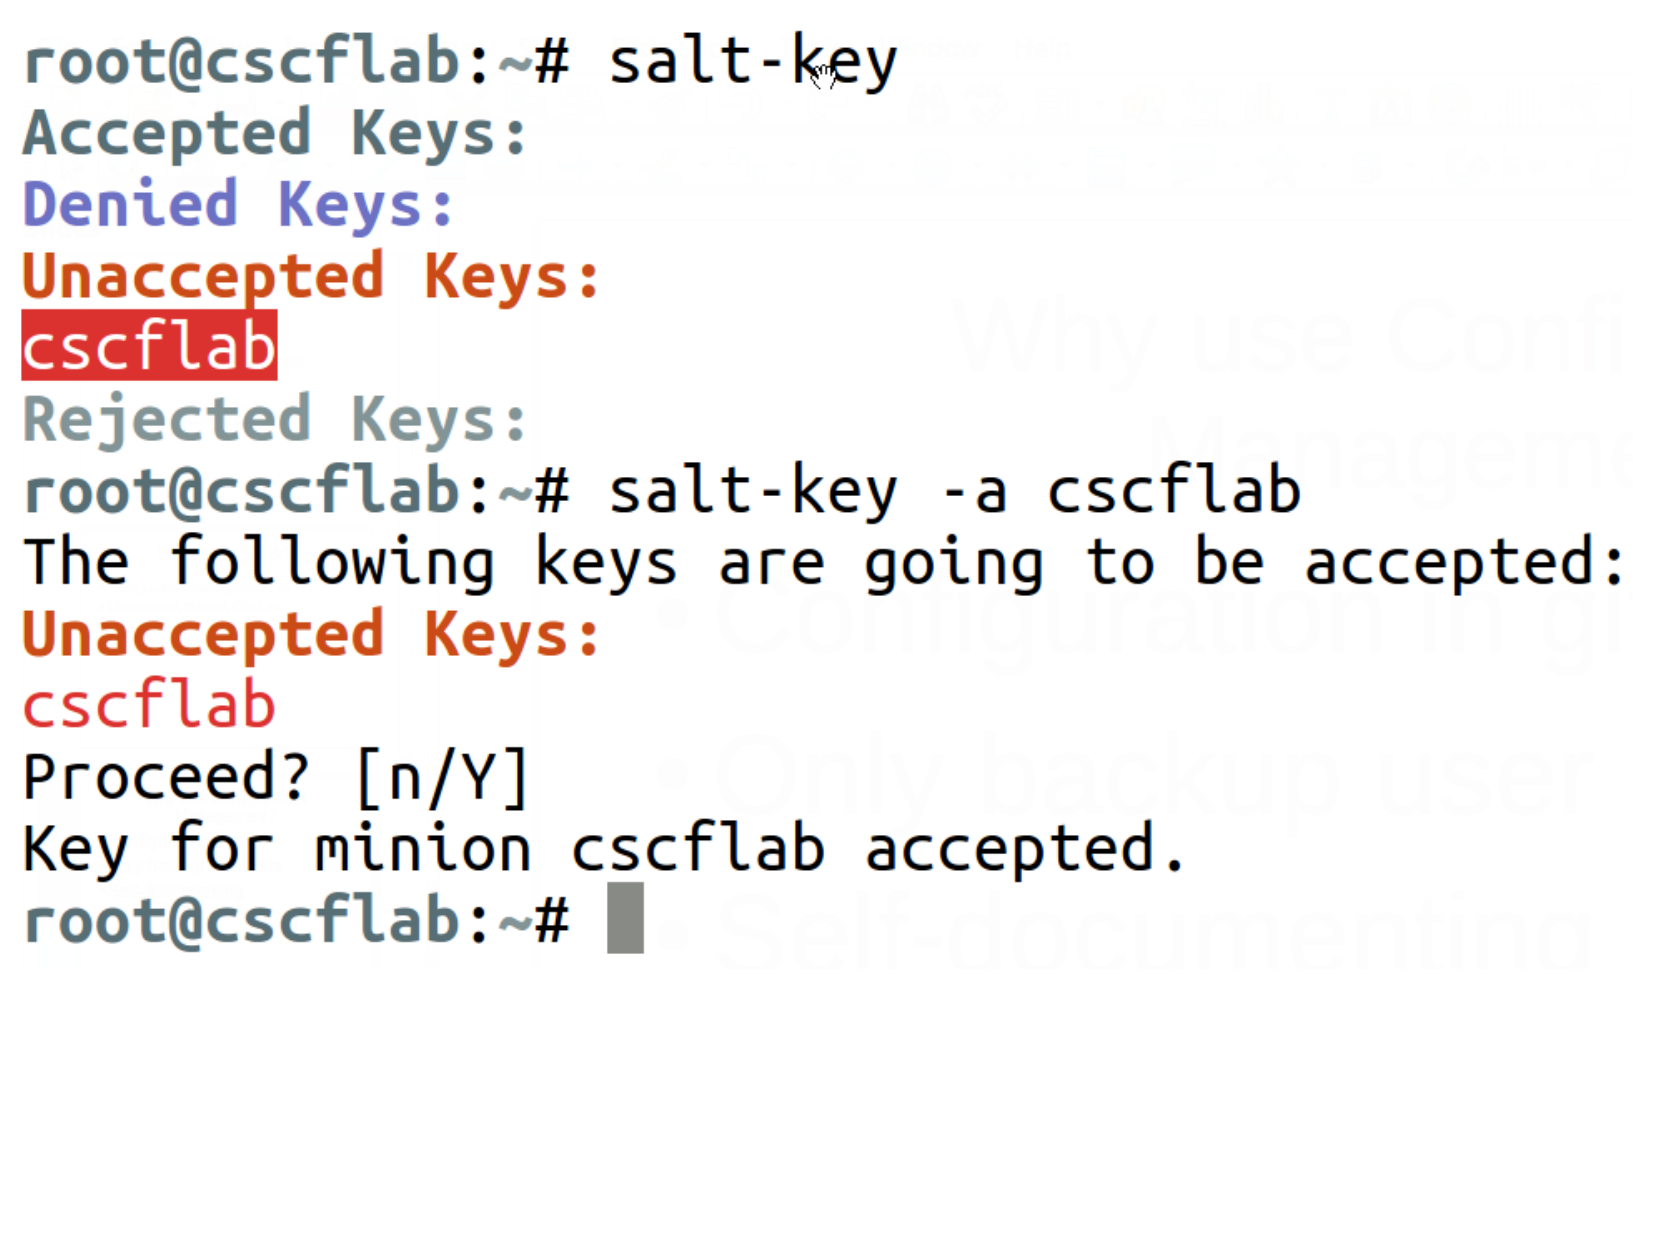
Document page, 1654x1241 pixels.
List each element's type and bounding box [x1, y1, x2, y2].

picture [20, 23, 1633, 969]
